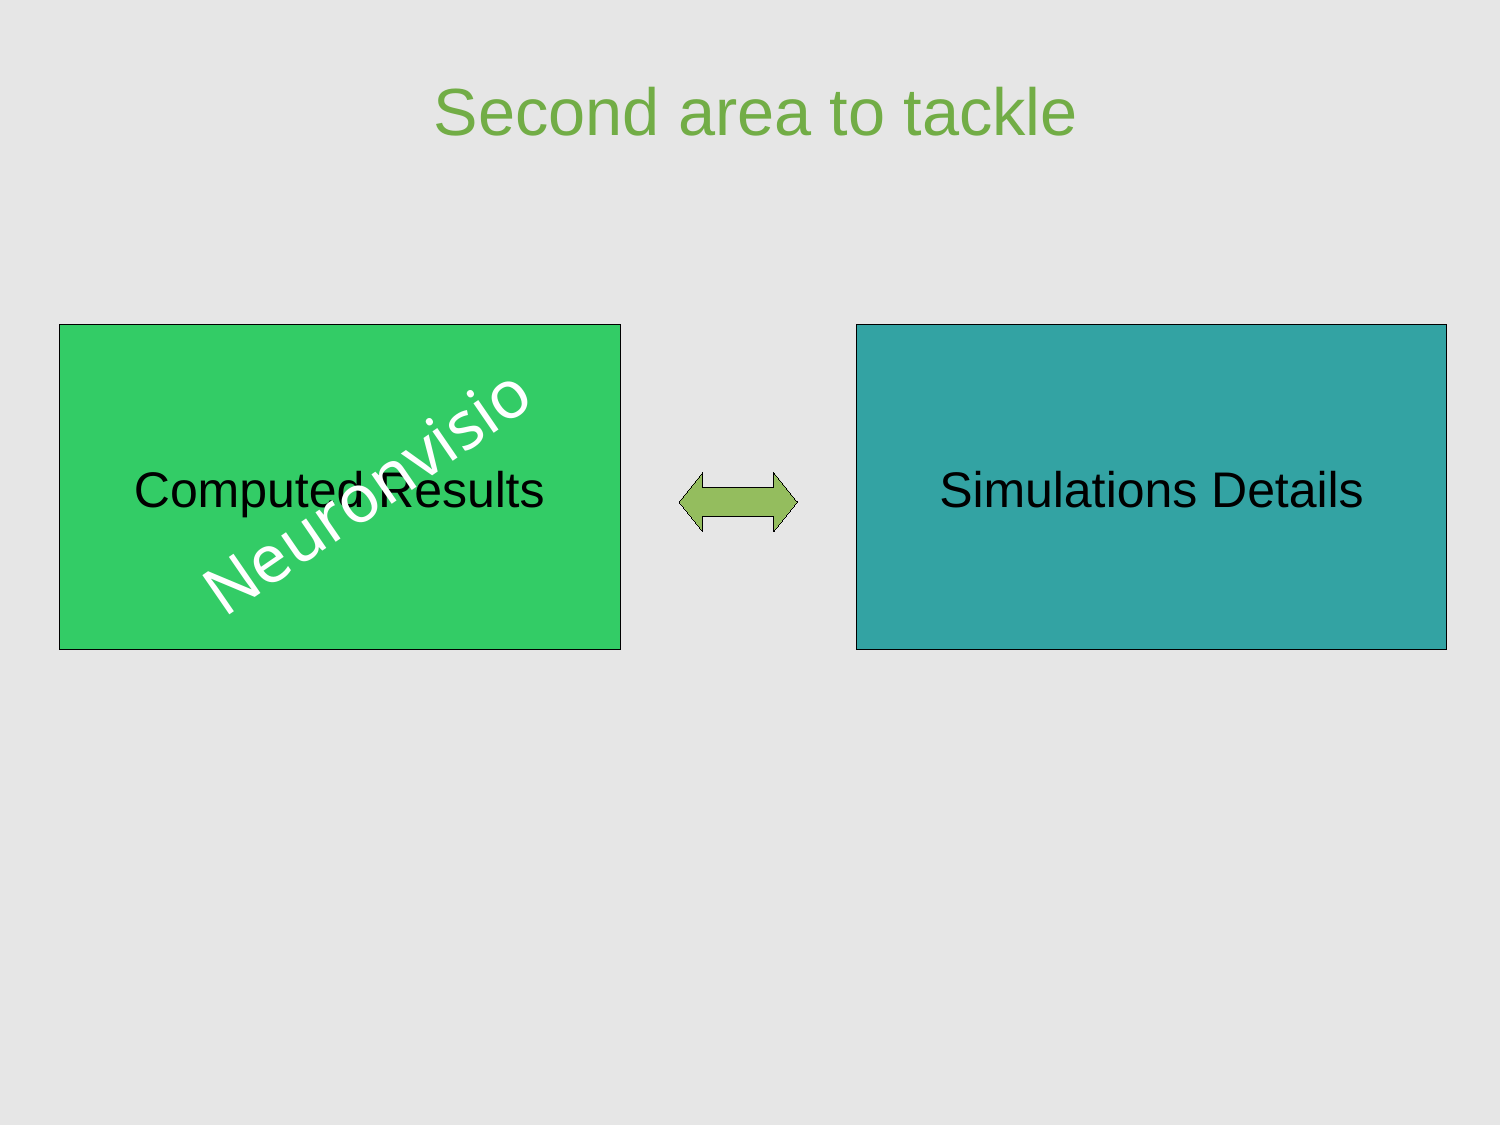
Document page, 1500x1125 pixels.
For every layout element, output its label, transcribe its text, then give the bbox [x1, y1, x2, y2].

text_box [679, 472, 798, 532]
title Second area to tackle [87, 50, 1426, 176]
text_box Computed Results [59, 324, 621, 650]
text_box Neuronvisio [170, 362, 521, 645]
text_box Simulations Details [856, 324, 1447, 650]
